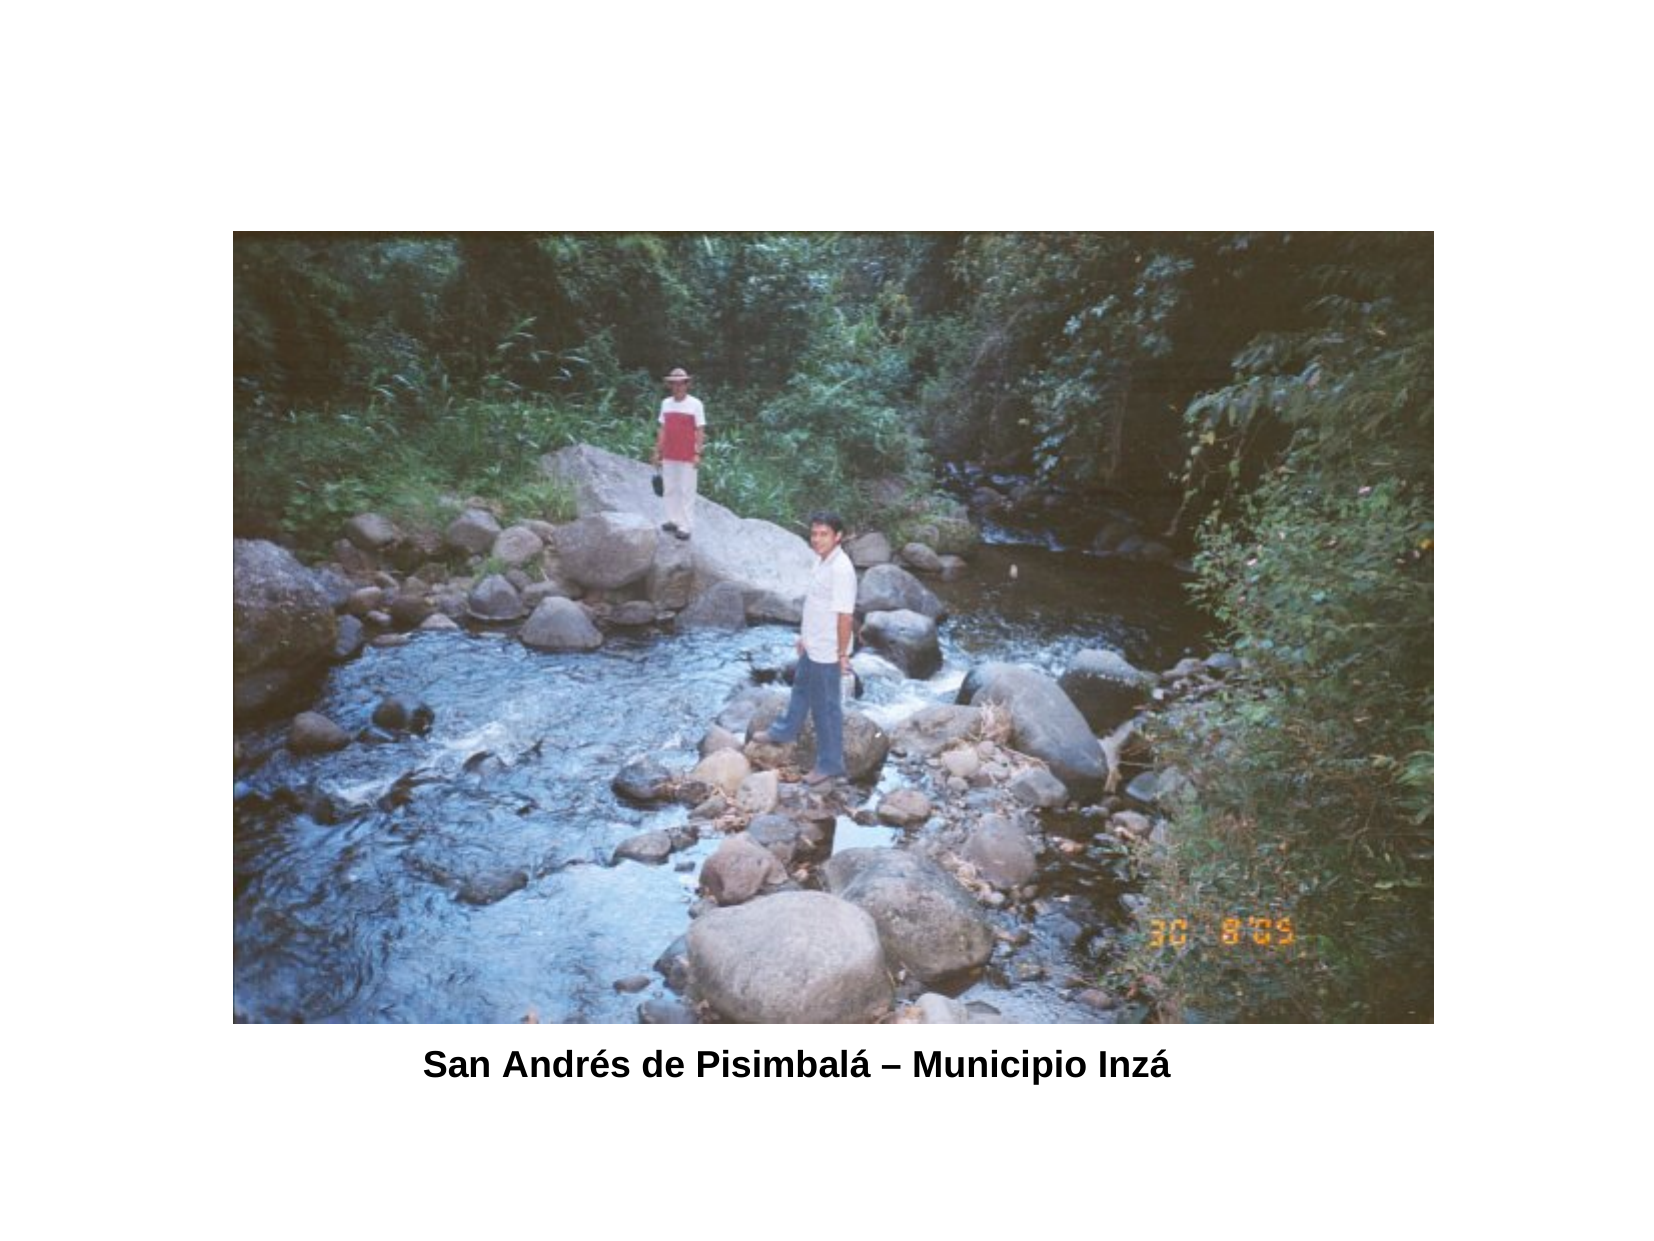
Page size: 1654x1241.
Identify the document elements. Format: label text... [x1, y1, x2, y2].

text_box San Andrés de Pisimbalá – Municipio Inzá [383, 1035, 1211, 1094]
picture [233, 231, 1434, 1024]
